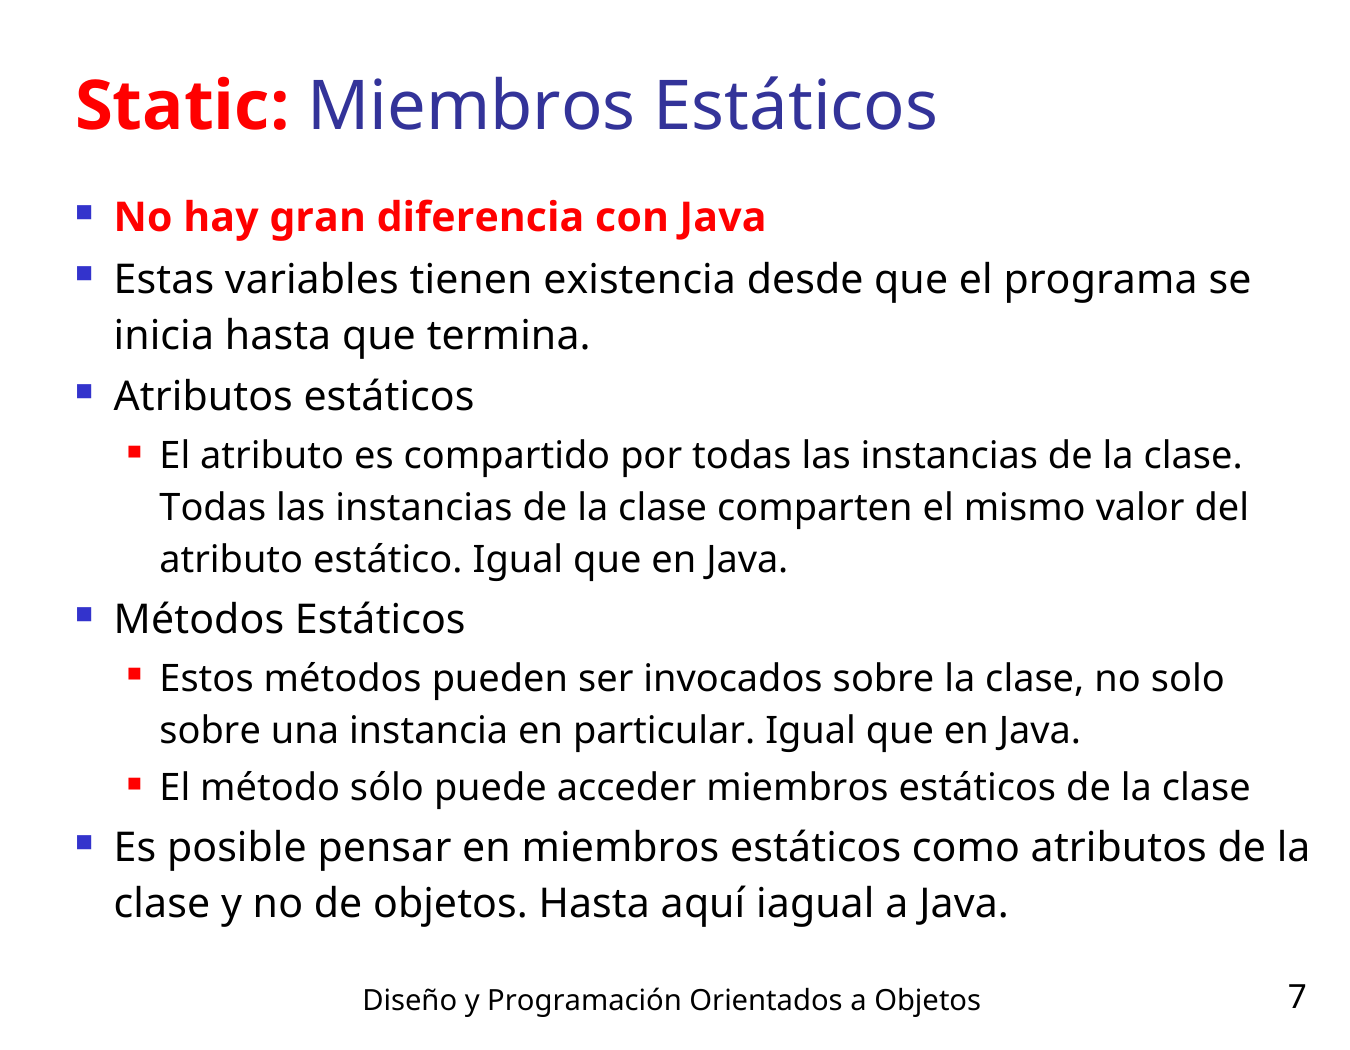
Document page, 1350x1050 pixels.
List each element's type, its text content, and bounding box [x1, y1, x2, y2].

title Static: Miembros Estáticos [75, 23, 1319, 175]
list No hay gran diferencia con Java Estas variables tienen existencia desde que el programa se inicia hasta que termina. Atributos estáticos El atributo es compartido por todas las instancias de la clase. Todas las instancias de la clase comparten el mismo valor del atributo estático. Igual que en Java. Métodos Estáticos Estos métodos pueden ser invocados sobre la clase, no solo sobre una instancia en particular. Igual que en Java. El método sólo puede acceder miembros estáticos de la clase Es posible pensar en miembros estáticos como atributos de la clase y no de objetos. Hasta aquí iagual a Java. [75, 187, 1316, 938]
